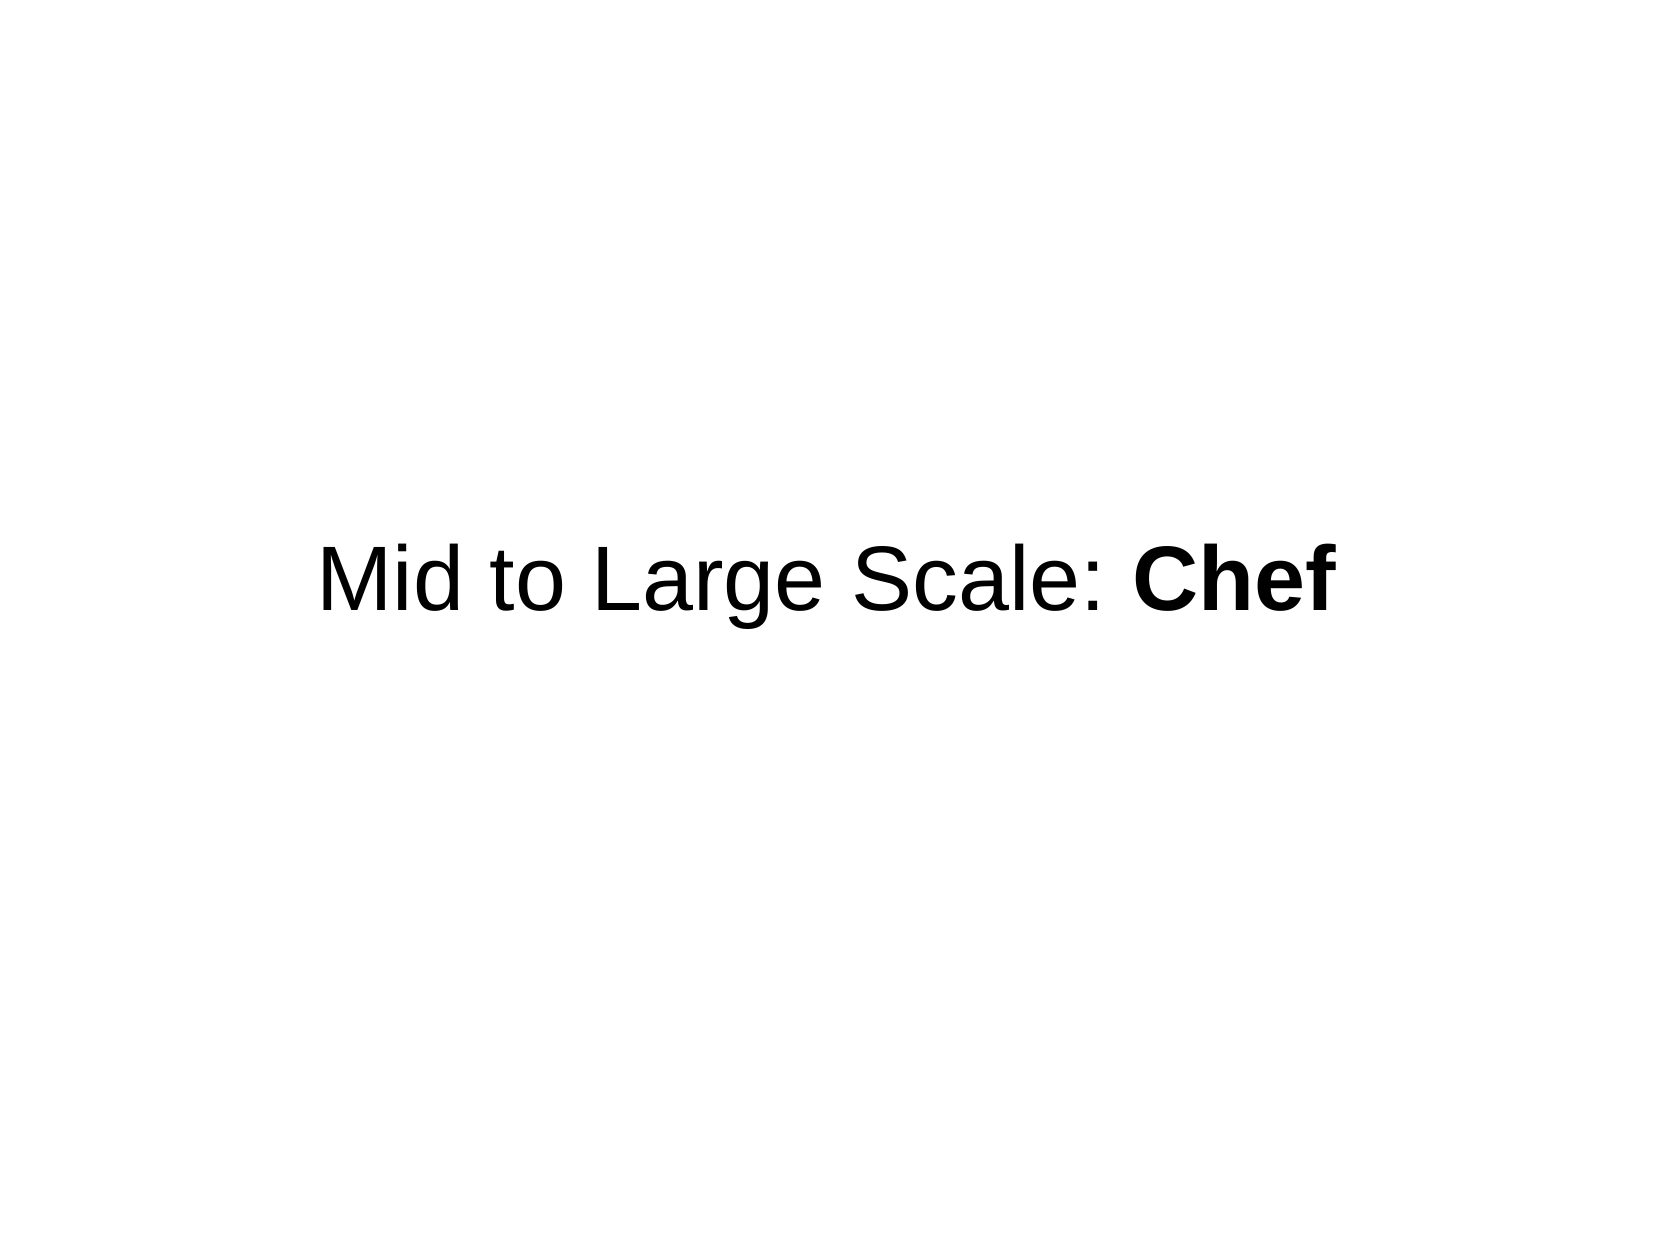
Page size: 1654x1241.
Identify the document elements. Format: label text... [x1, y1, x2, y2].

subtitle Mid to Large Scale: Chef [82, 49, 1571, 1109]
